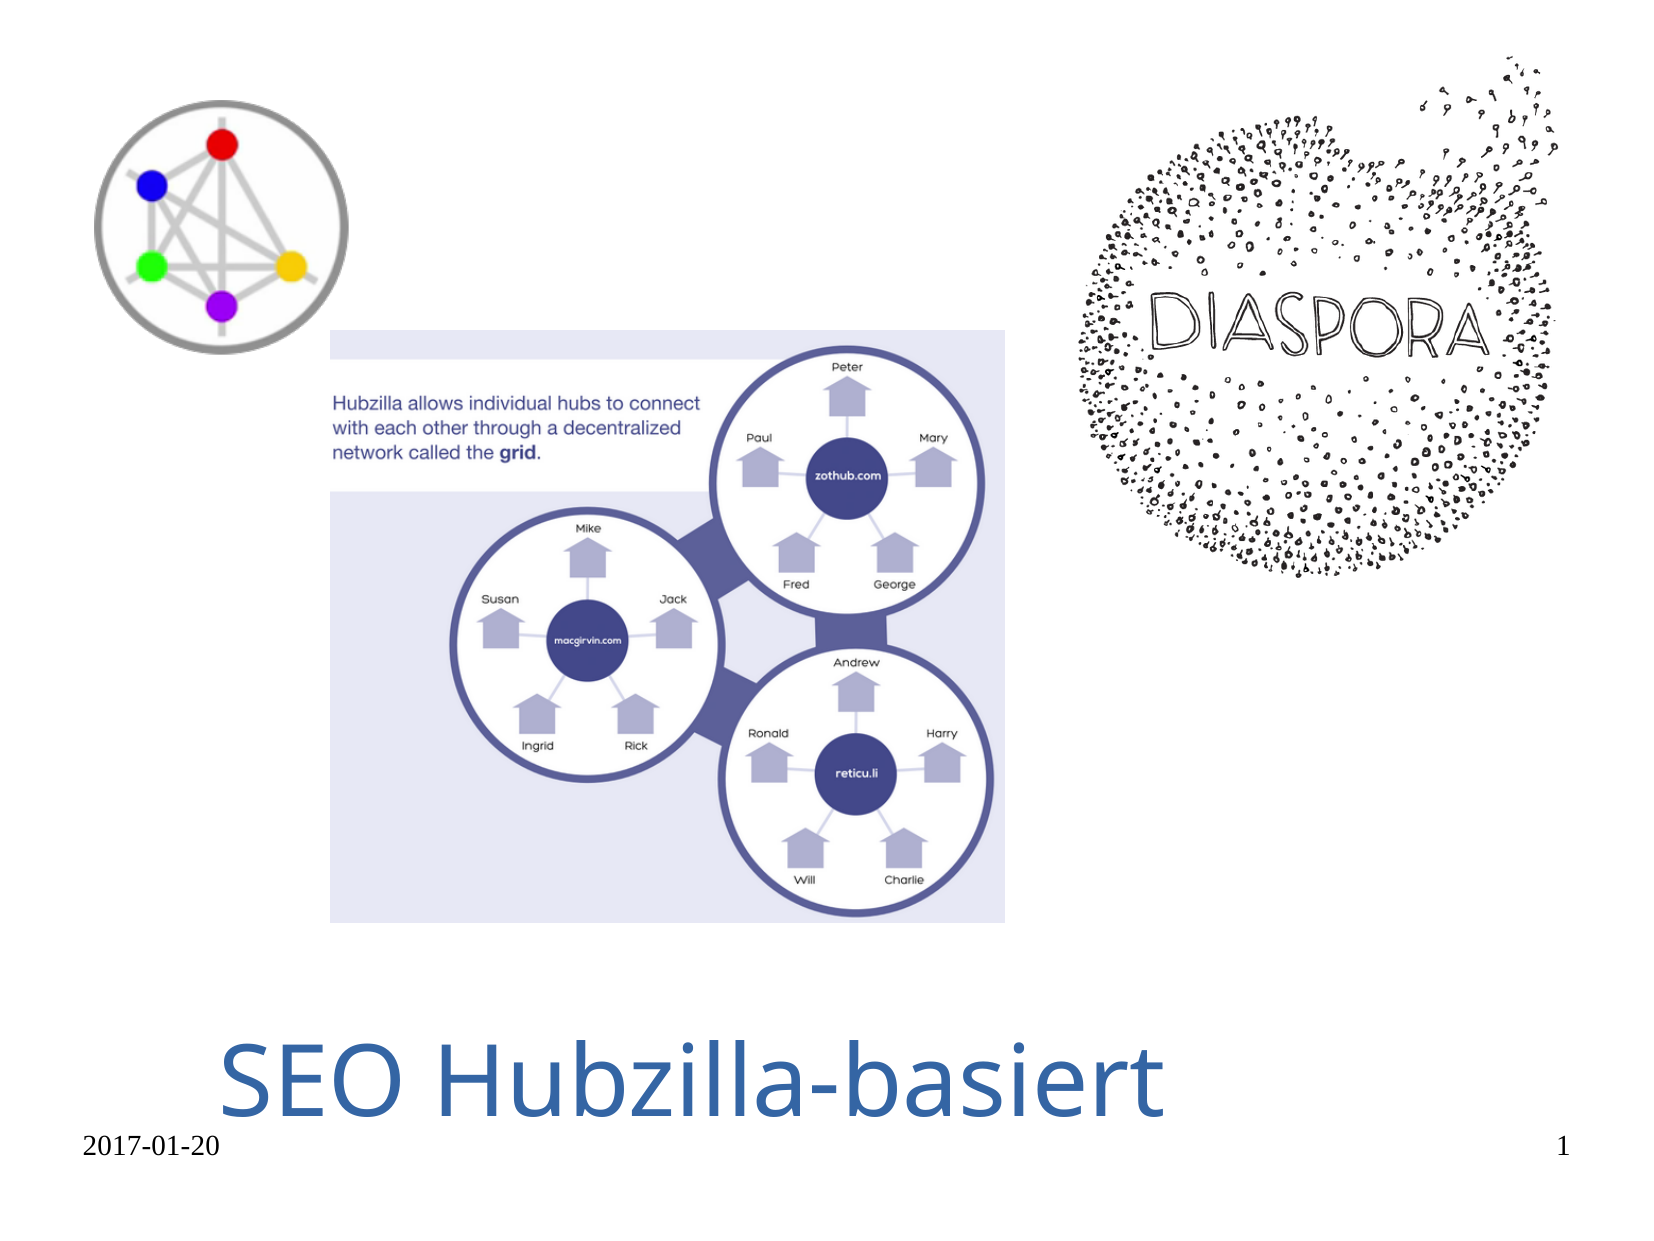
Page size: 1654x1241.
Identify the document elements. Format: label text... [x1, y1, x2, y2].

picture [1074, 47, 1570, 583]
title SEO Hubzilla-basiert [218, 974, 1577, 1211]
picture [88, 94, 1005, 923]
